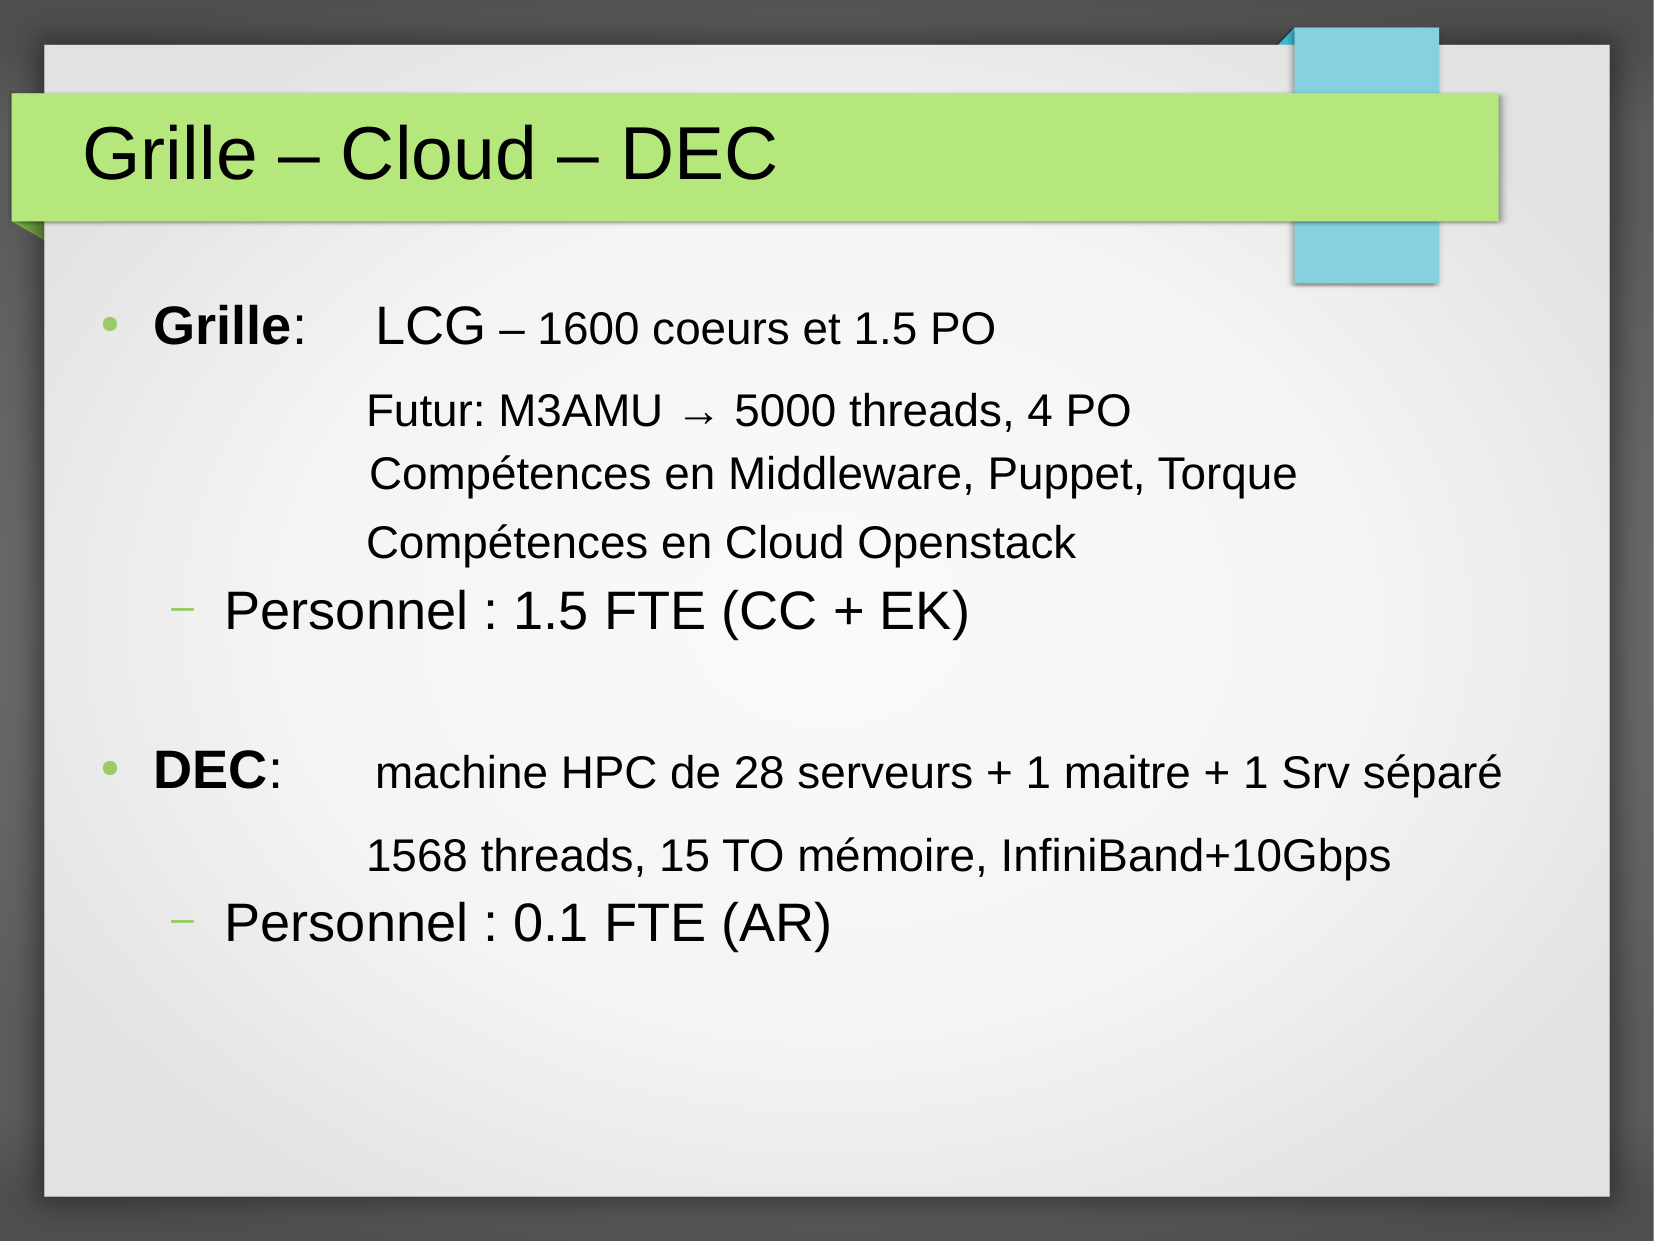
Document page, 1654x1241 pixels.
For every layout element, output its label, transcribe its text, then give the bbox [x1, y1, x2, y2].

list Grille: LCG – 1600 coeurs et 1.5 PO Futur: M3AMU → 5000 threads, 4 PO Compétences en Middleware, Puppet, Torque Compétences en Cloud Openstack Personnel : 1.5 FTE (CC + EK) DEC: machine HPC de 28 serveurs + 1 maitre + 1 Srv séparé 1568 threads, 15 TO mémoire, InfiniBand+10Gbps Personnel : 0.1 FTE (AR) [82, 295, 1571, 1015]
picture [0, 0, 1654, 1241]
title Grille – Cloud – DEC [82, 94, 1264, 213]
